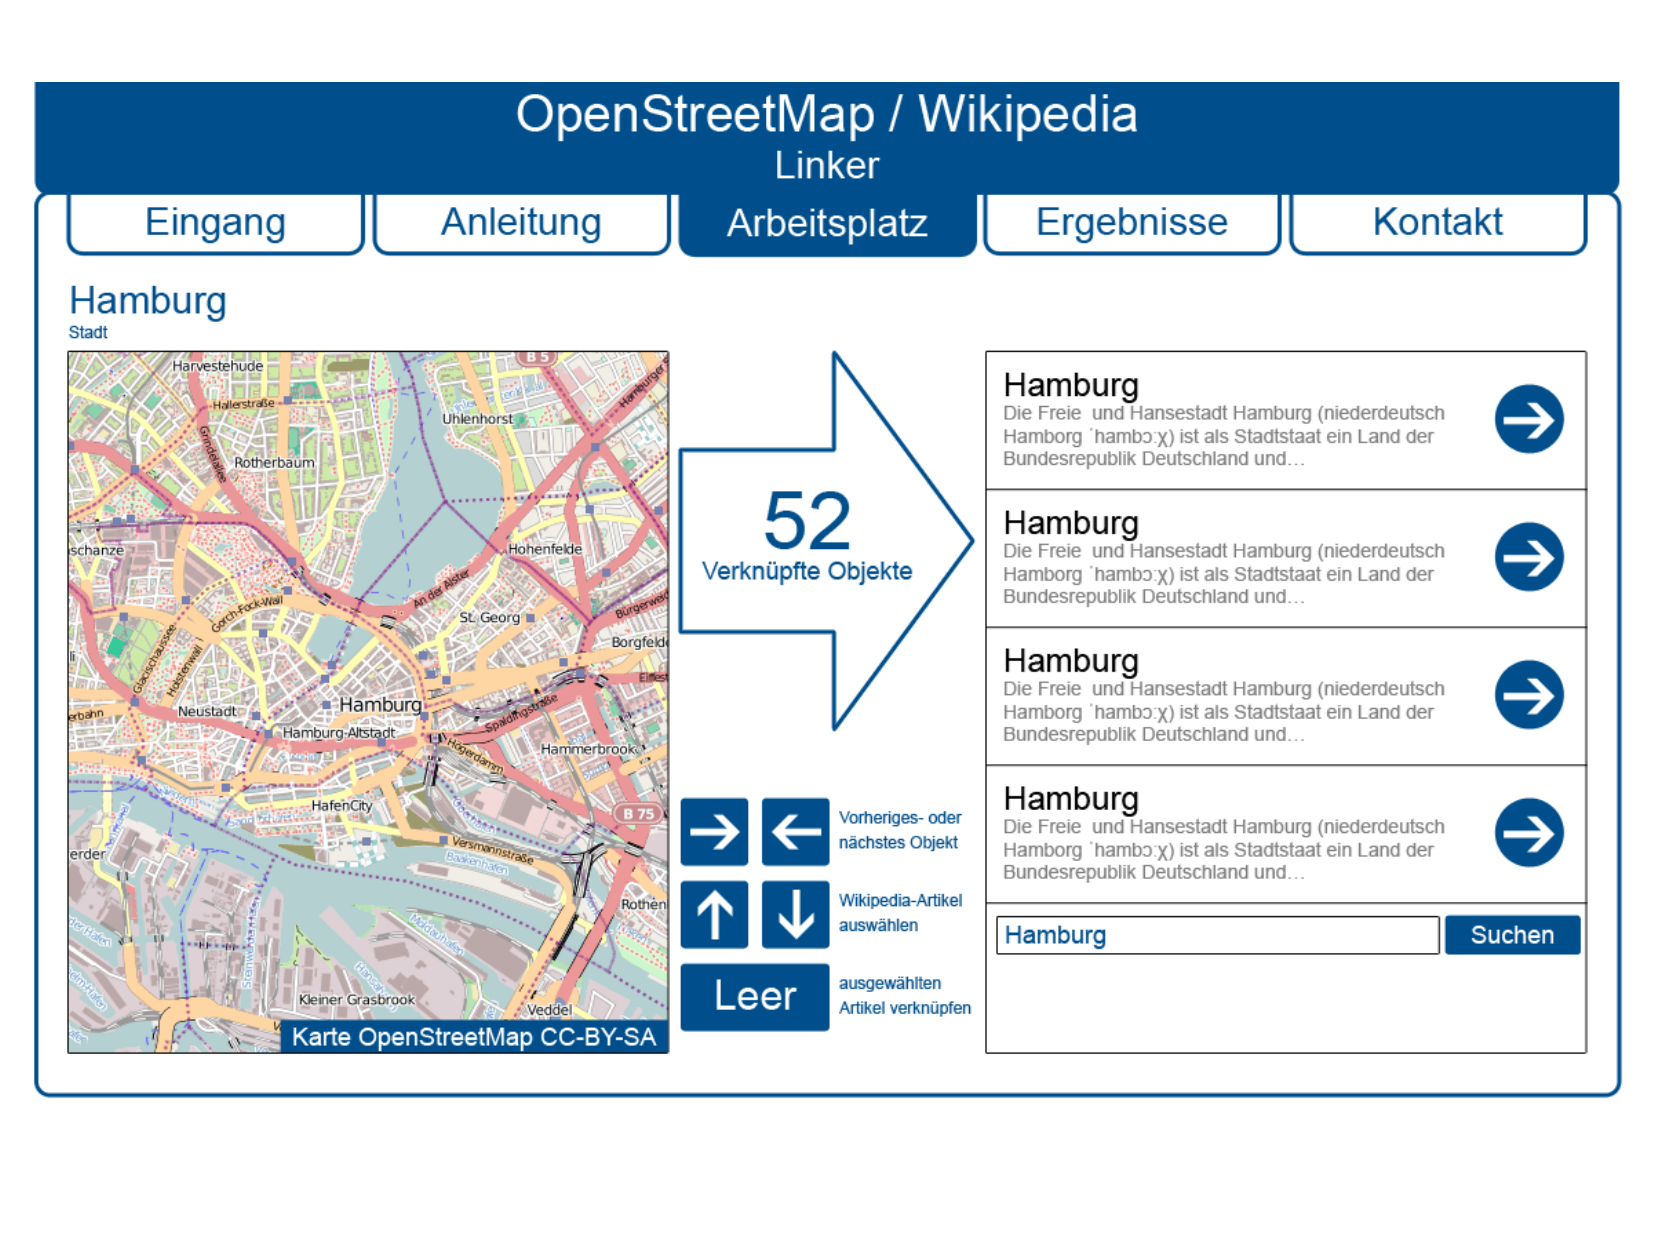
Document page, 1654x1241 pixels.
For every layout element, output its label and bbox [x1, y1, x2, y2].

picture [0, 82, 1654, 1185]
